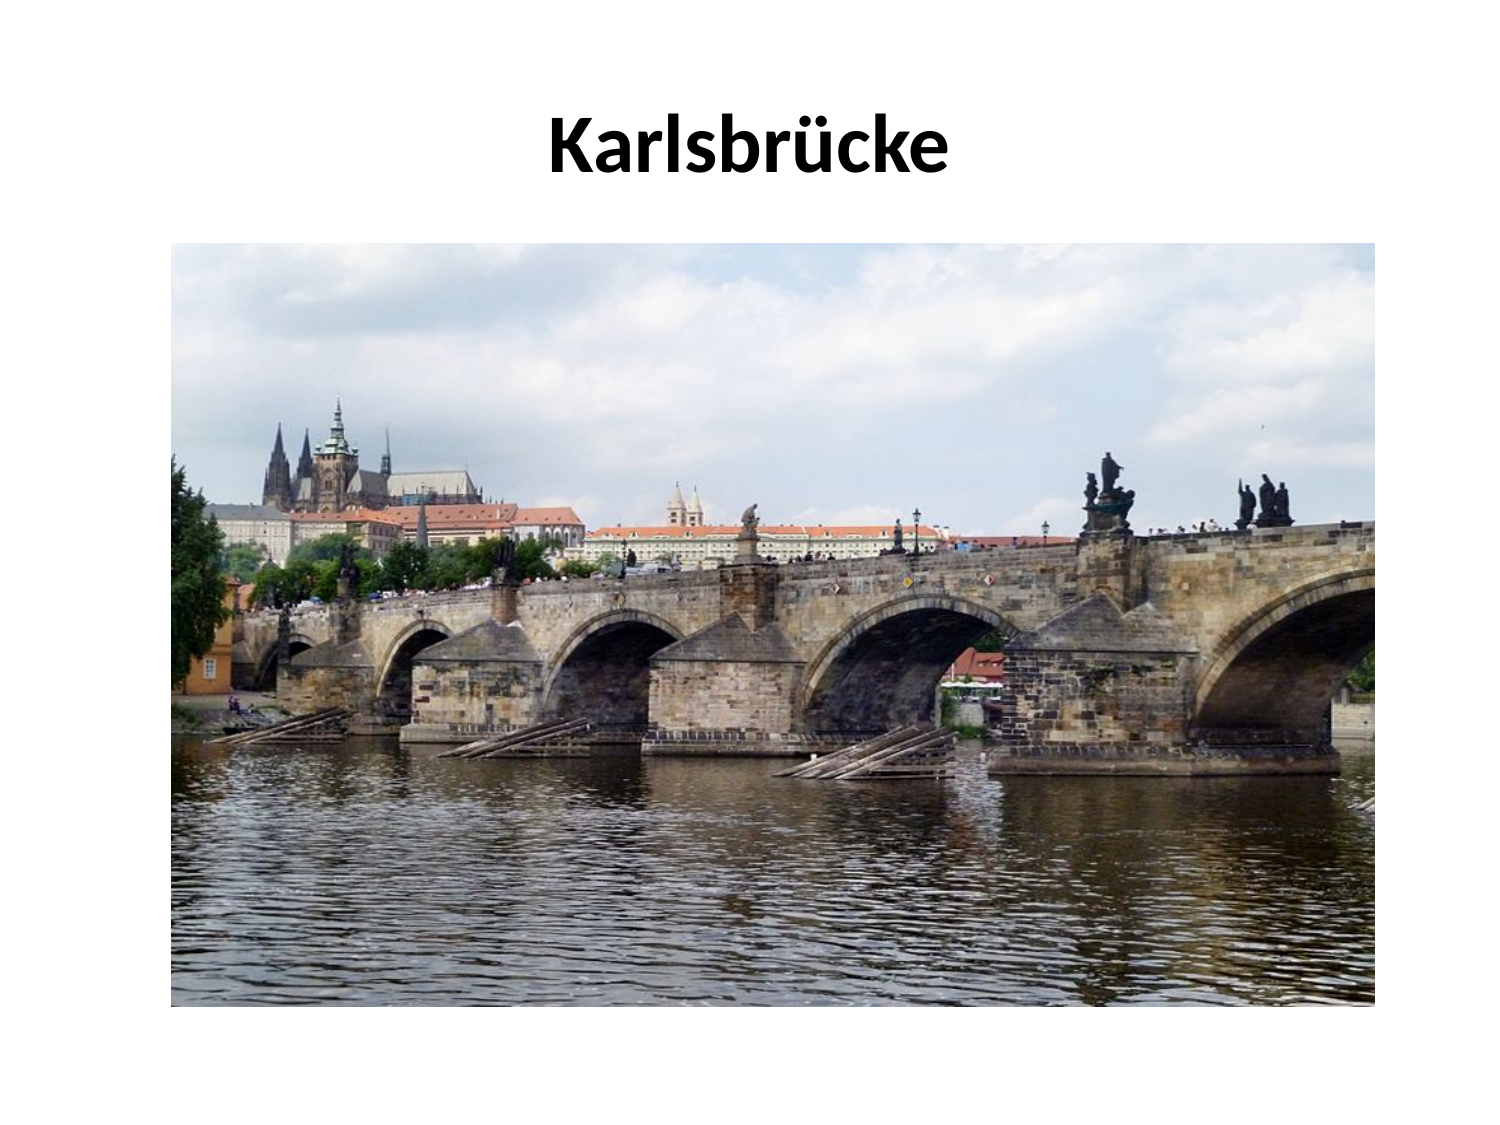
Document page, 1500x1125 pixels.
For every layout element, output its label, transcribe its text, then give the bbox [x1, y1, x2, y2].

title Karlsbrücke [75, 45, 1426, 233]
picture [171, 243, 1375, 1007]
